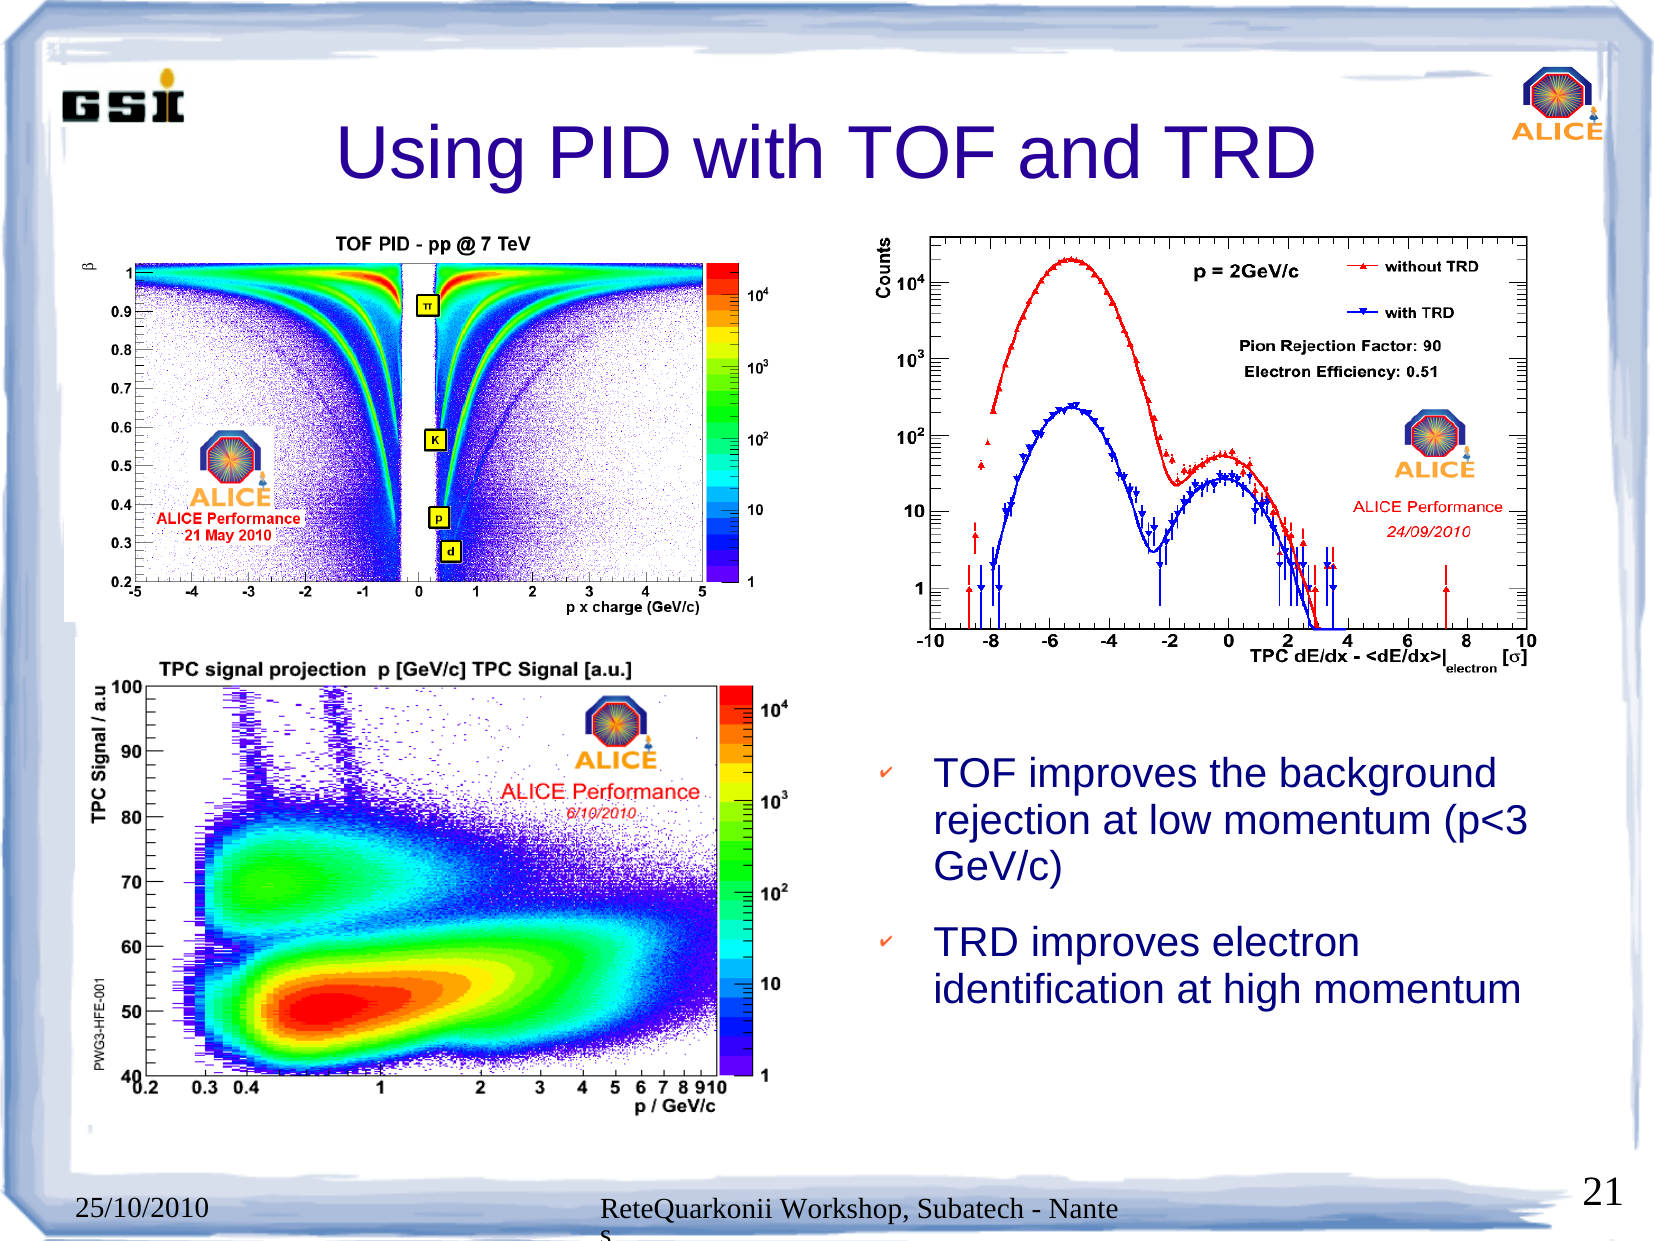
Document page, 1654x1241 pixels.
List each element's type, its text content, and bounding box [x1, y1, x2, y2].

title Using PID with TOF and TRD [82, 49, 1571, 257]
picture [0, 0, 1654, 1241]
list TOF improves the background rejection at low momentum (p<3 GeV/c) TRD improves electron identification at high momentum [862, 750, 1572, 1152]
